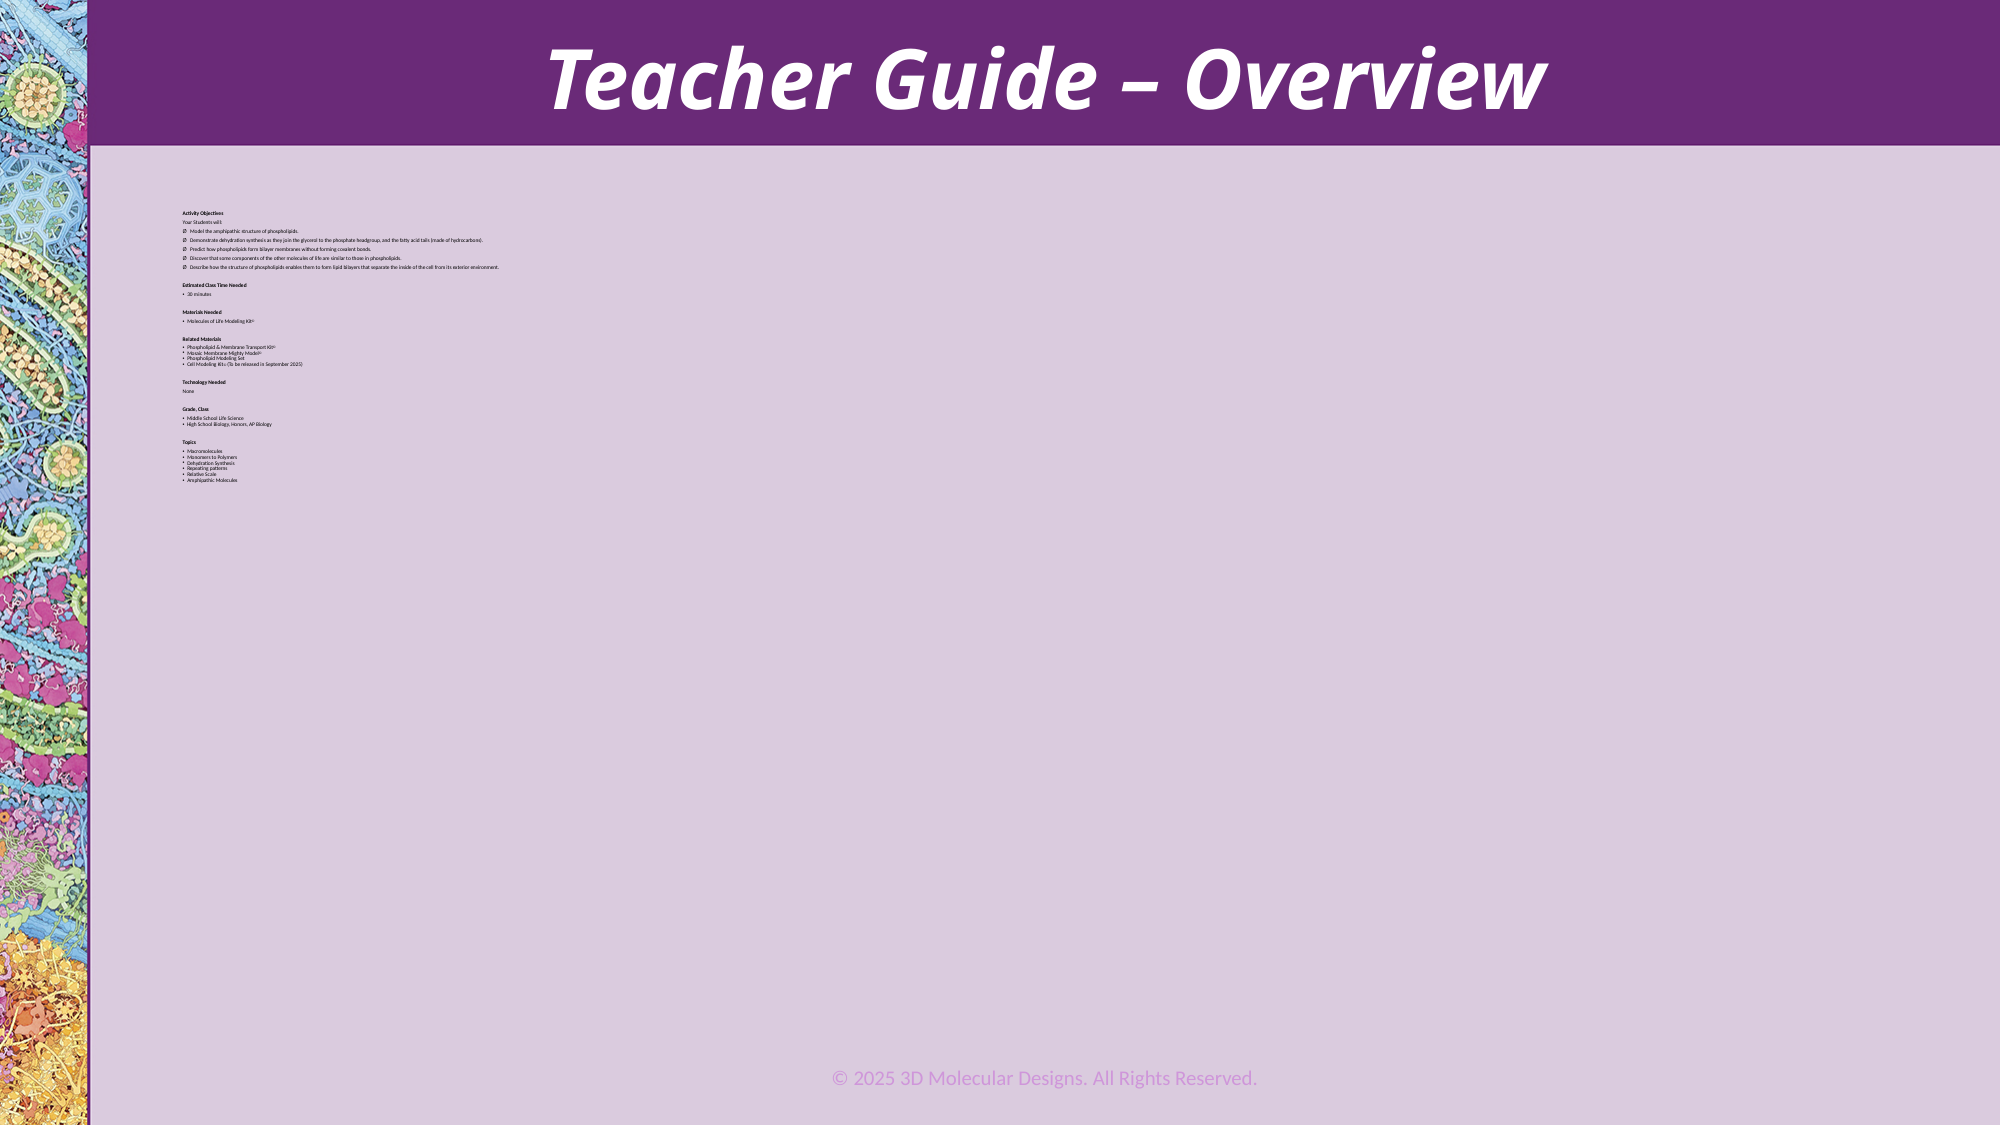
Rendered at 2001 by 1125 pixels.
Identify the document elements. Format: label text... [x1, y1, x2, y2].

list Activity Objectives​ Your Students will: Model the amphipathic structure of phospholipids. Demonstrate dehydration​ synthesis as they join the glycerol to the phosphate headgroup, and the fatty acid tails (made of hydrocarbons). Predict how phospholipids form bilayer membranes without forming covalent bonds. Discover that some components of the other molecules of life are similar to those in phospholipids. Describe how the structure of phospholipids enables them to form lipid bilayers that separate the inside of the cell from its exterior environment. Estimated Class Time Needed 30 minutes Materials Needed Molecules of Life Modeling Kit© Related Materials Phospholipid & Membrane Transport Kit© Mosaic Membrane Mighty Model© Phospholipid Modeling Set Cell Modeling Kit© (To be released in September 2025) Technology Needed None Grade, Class Middle School Life Science High School Biology, Honors, AP Biology Topics Macromolecules Monomers to Polymers Dehydration Synthesis Repeating patterns Relative Scale Amphipathic Molecules [167, 185, 1918, 956]
title Teacher Guide – Overview [116, 29, 1973, 126]
